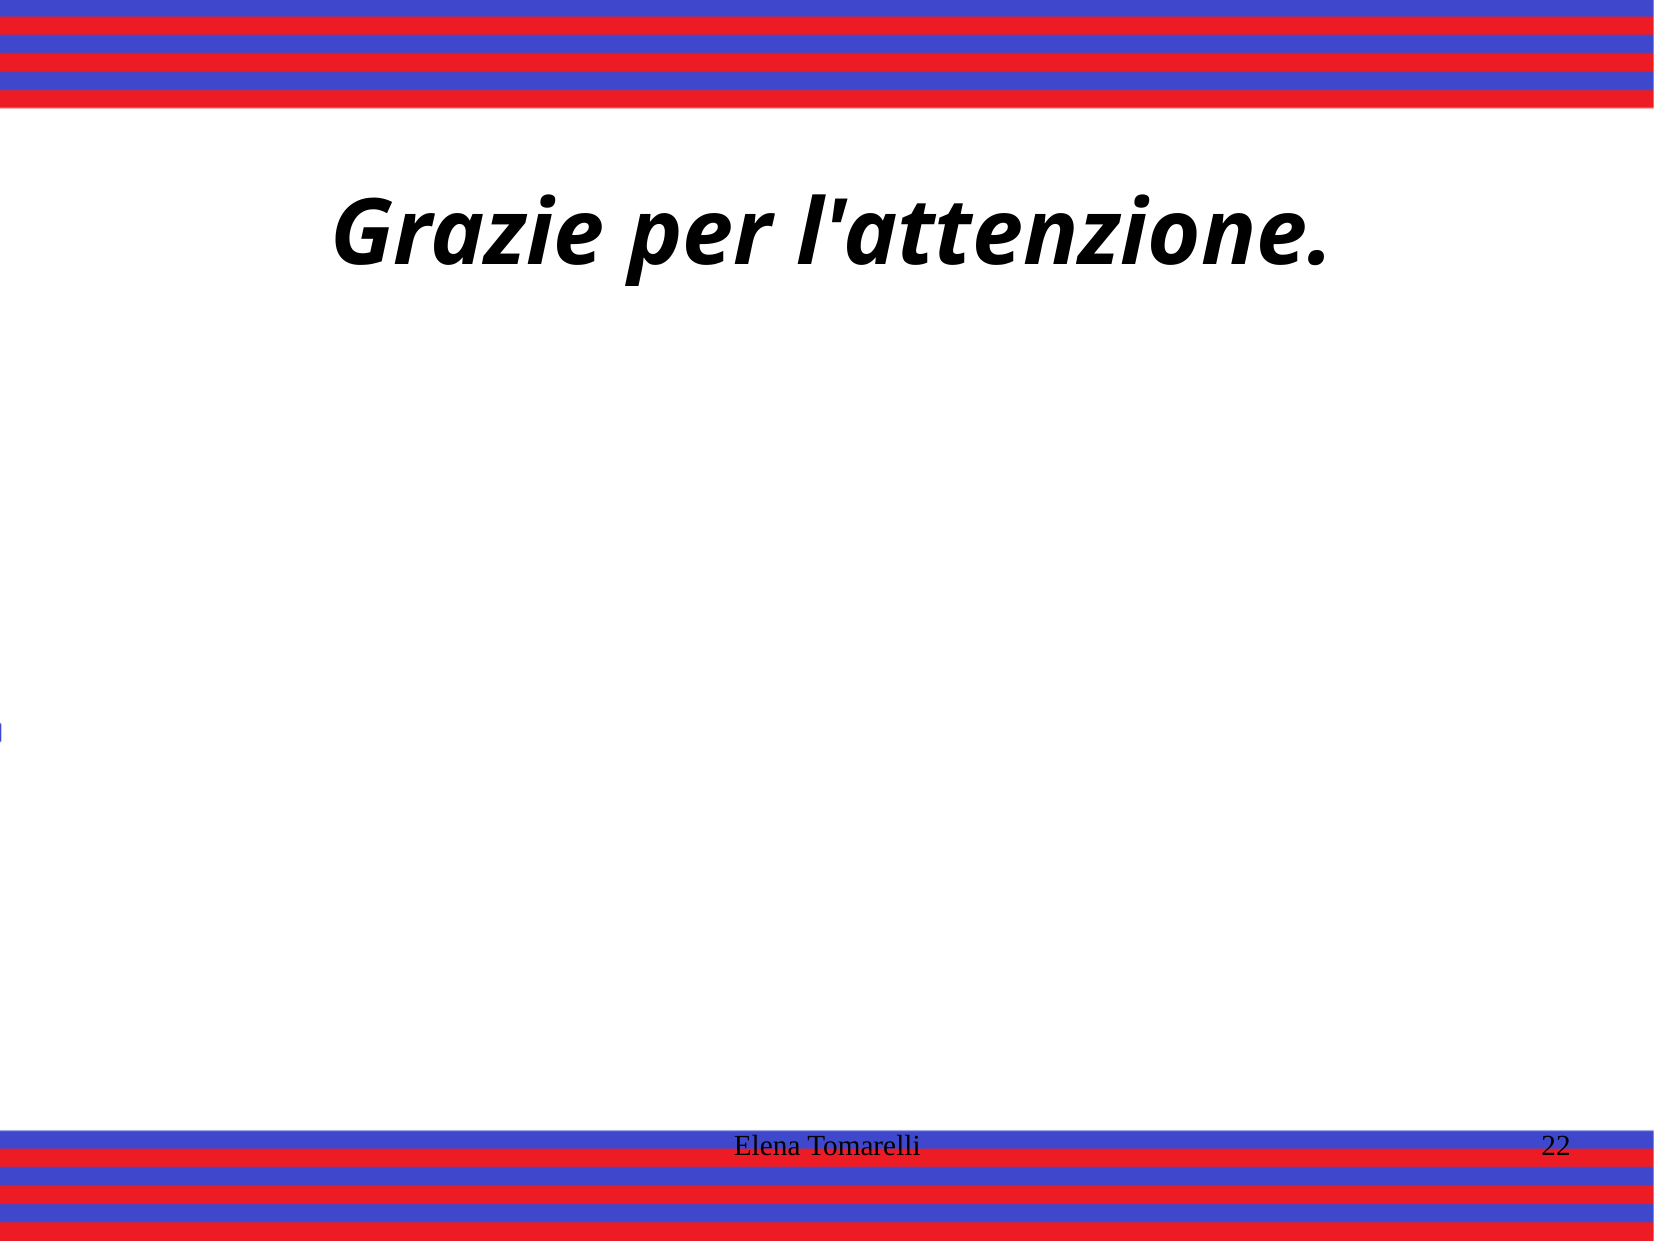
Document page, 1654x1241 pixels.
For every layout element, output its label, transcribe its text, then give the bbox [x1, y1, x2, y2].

title Grazie per l'attenzione. [88, 132, 1577, 325]
picture [0, 0, 1654, 1241]
